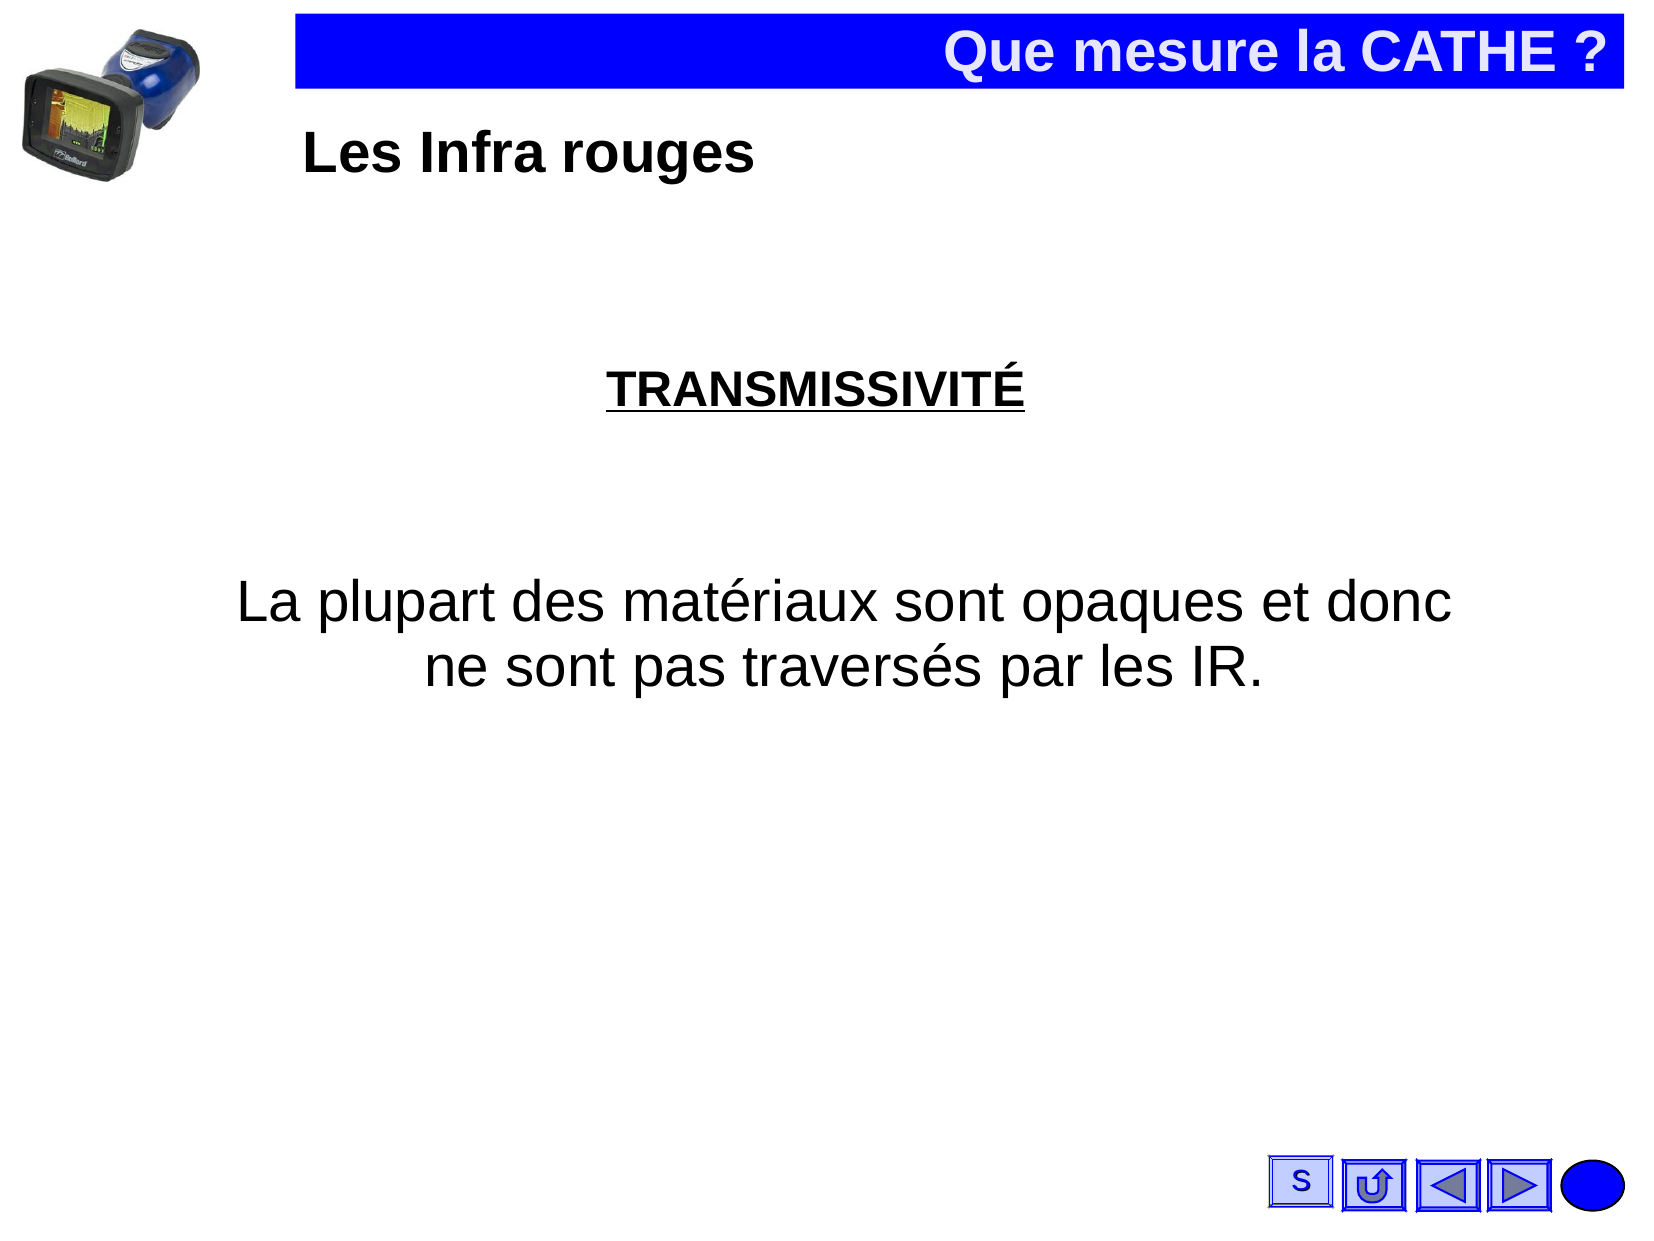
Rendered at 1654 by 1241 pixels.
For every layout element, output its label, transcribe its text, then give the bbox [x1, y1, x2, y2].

text_box La plupart des matériaux sont opaques et donc ne sont pas traversés par les IR. [184, 561, 1506, 706]
text_box Les Infra rouges [287, 112, 772, 193]
text_box TRANSMISSIVITÉ [155, 354, 1477, 494]
text_box [1561, 1160, 1625, 1211]
text_box Que mesure la CATHE ? [295, 13, 1625, 89]
picture [22, 29, 200, 182]
